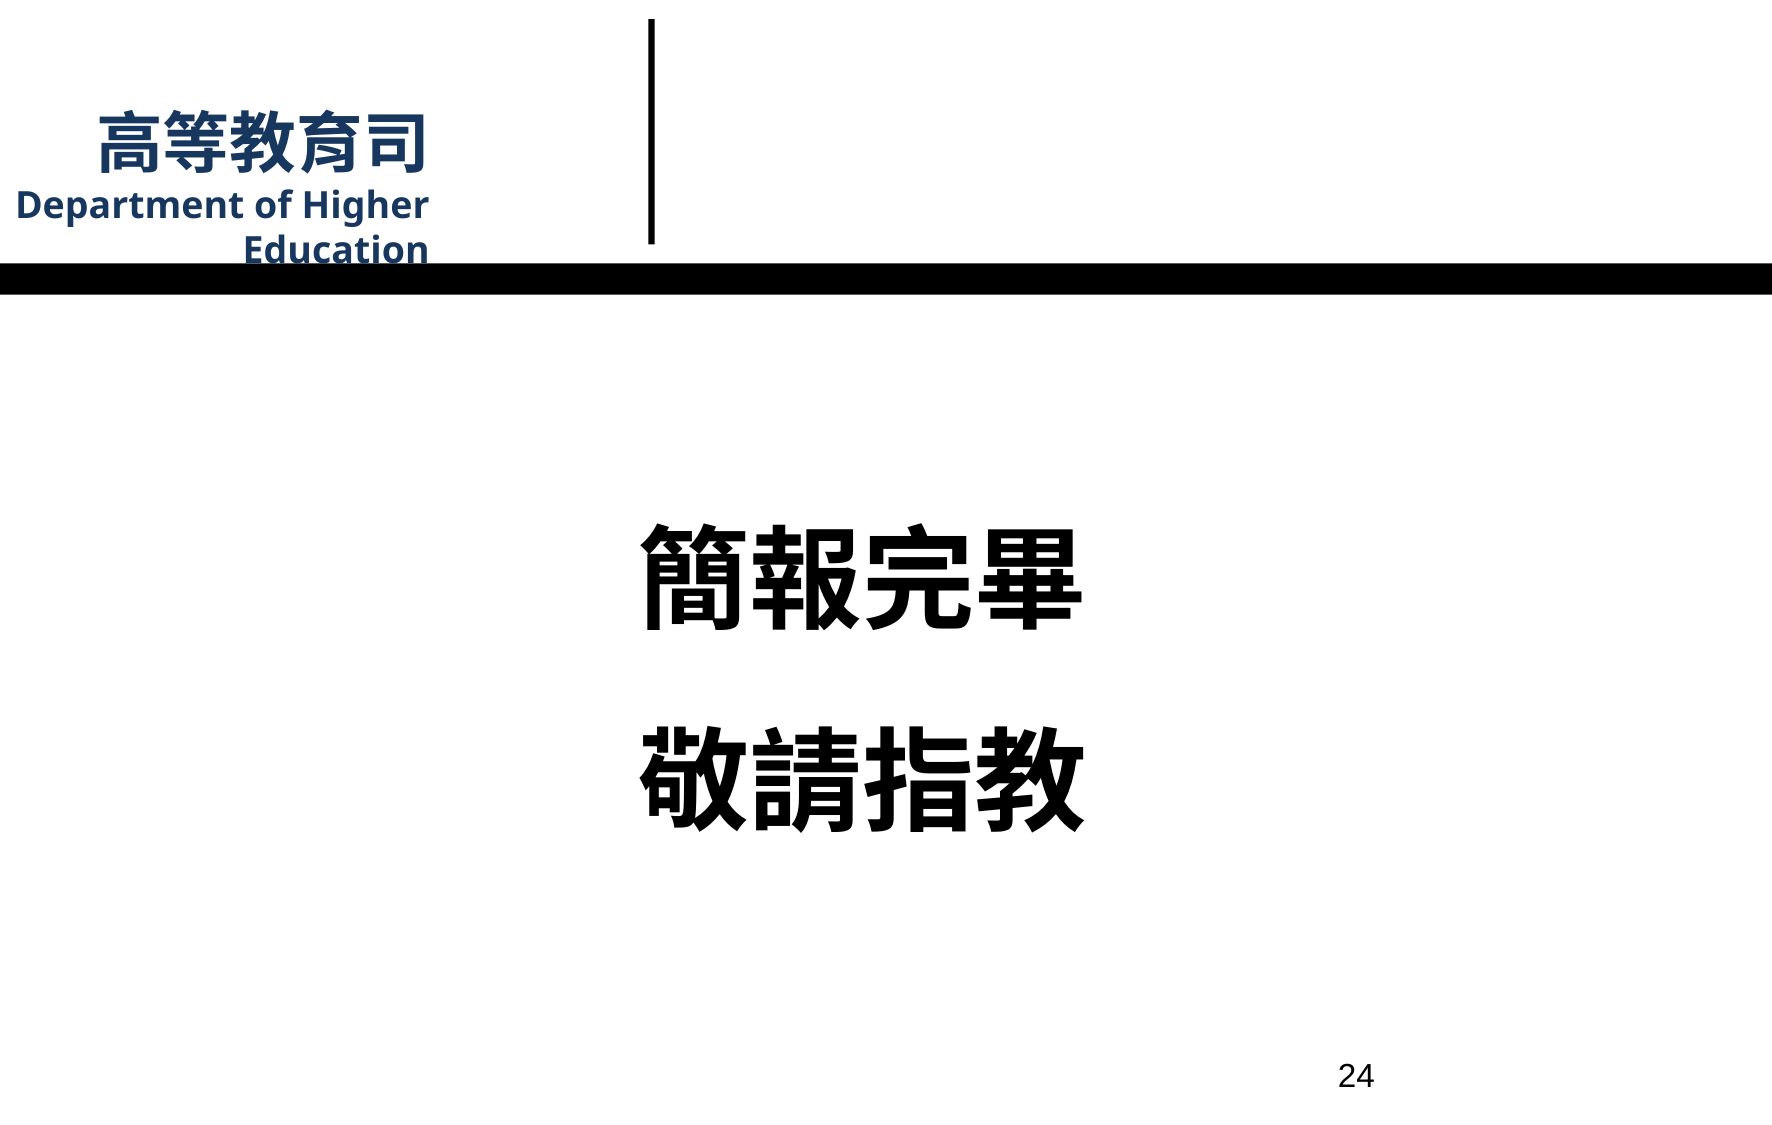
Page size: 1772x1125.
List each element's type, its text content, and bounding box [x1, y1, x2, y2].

text_box 高等教育司 Department of Higher Education [0, 94, 631, 279]
text_box 24 [1322, 1046, 1737, 1125]
text_box 簡報完畢 敬請指教 [142, 433, 1583, 853]
